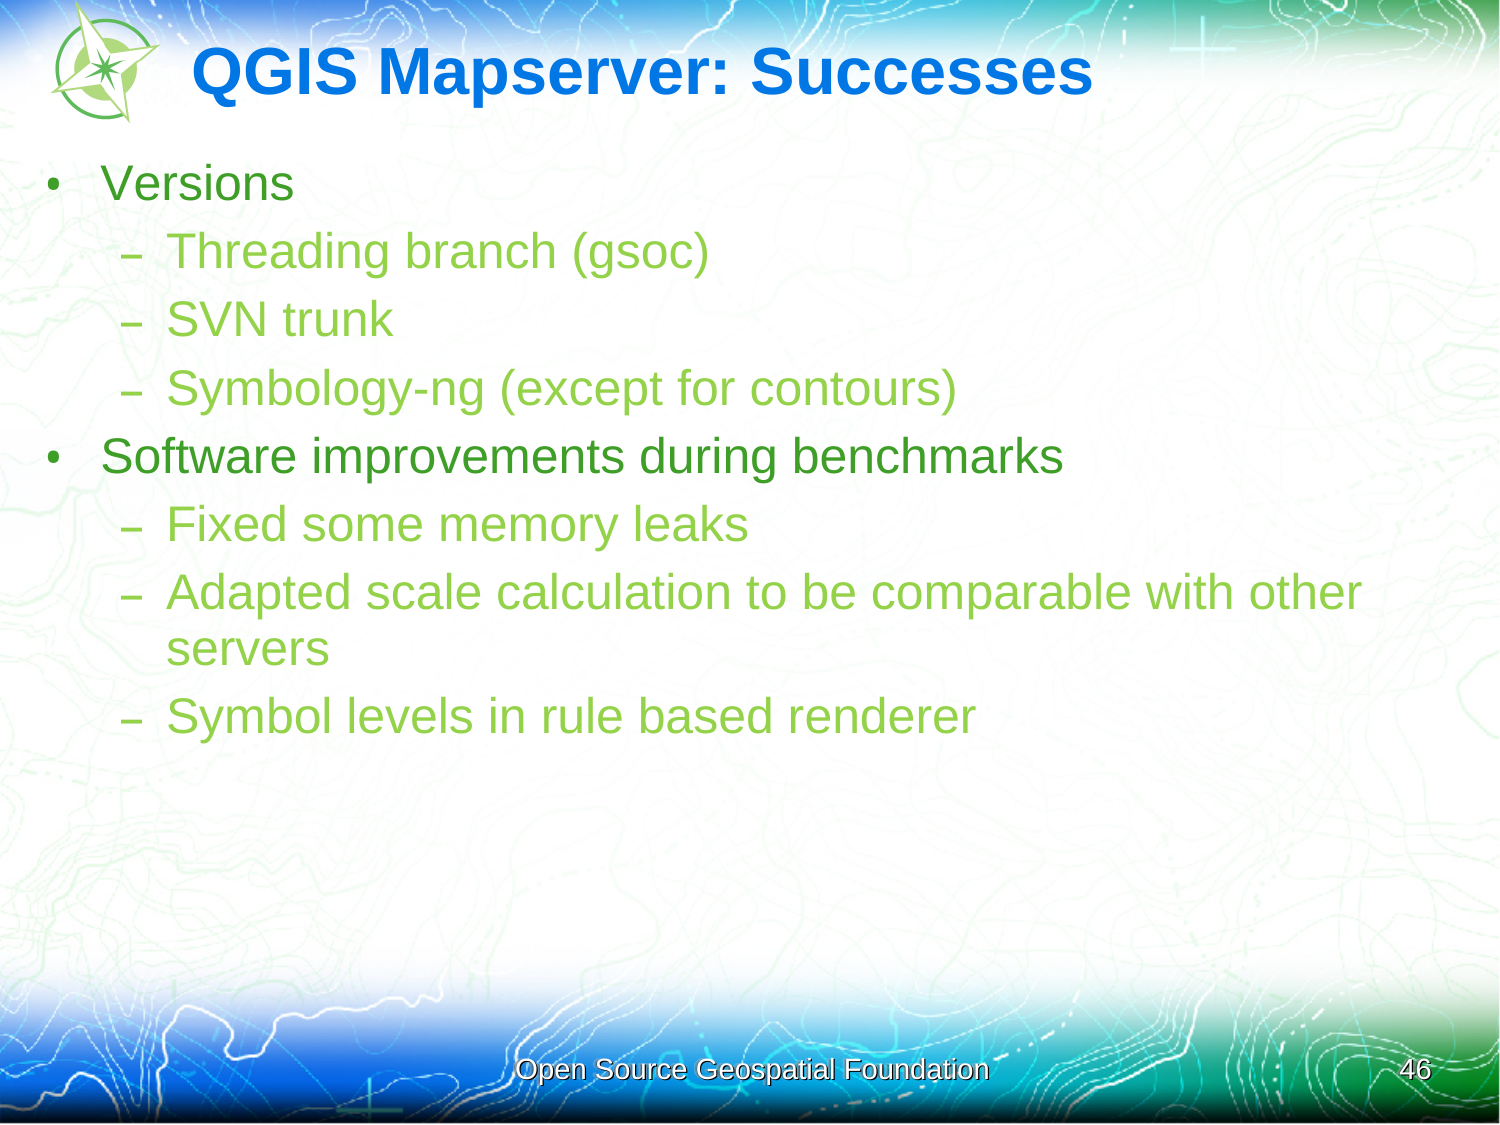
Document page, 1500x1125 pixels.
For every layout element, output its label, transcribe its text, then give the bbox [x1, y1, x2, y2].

title QGIS Mapserver: Successes [177, 20, 1477, 122]
picture [0, 0, 1500, 1125]
list Versions Threading branch (gsoc) SVN trunk Symbology-ng (except for contours) Software improvements during benchmarks Fixed some memory leaks Adapted scale calculation to be comparable with other servers Symbol levels in rule based renderer [29, 147, 1477, 1034]
